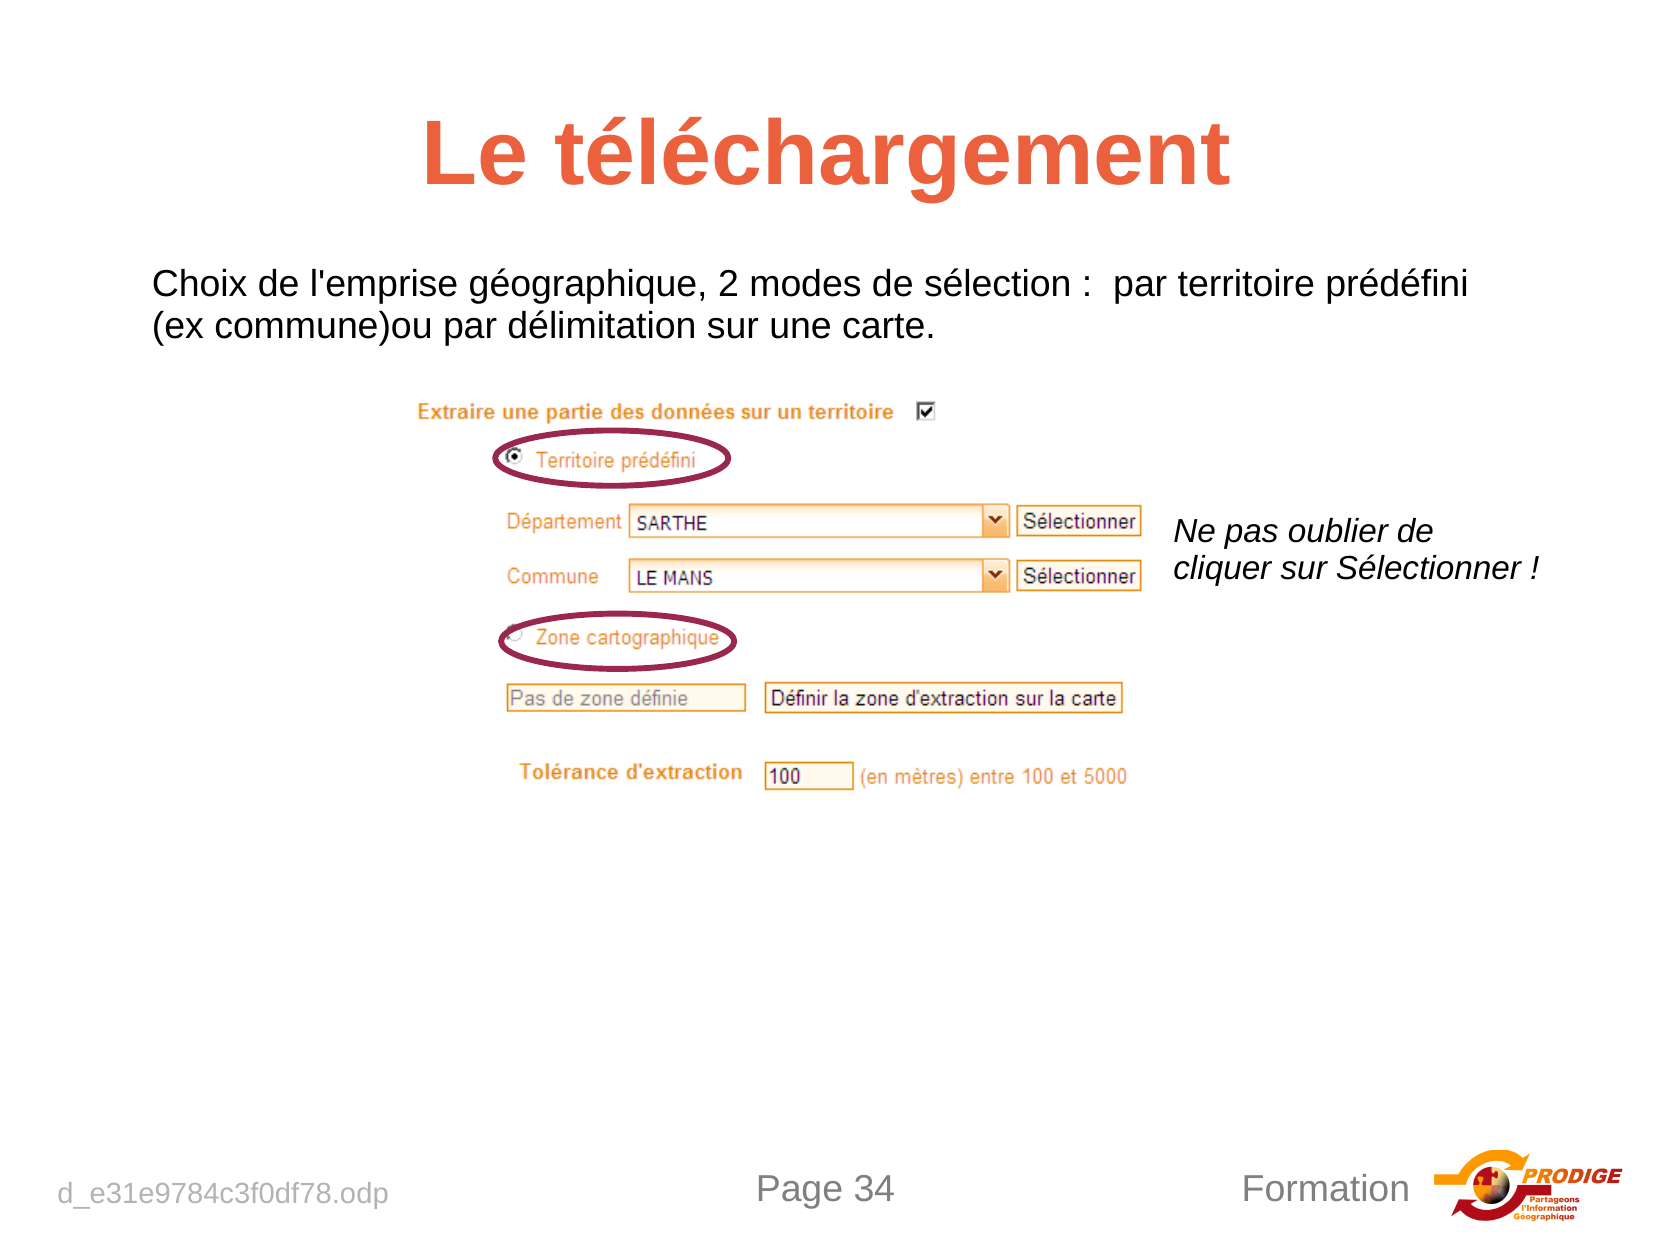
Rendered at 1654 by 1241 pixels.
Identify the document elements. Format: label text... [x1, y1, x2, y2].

text_box Ne pas oublier de cliquer sur Sélectionner ! [1158, 504, 1556, 594]
picture [407, 391, 1184, 820]
picture [1434, 1150, 1623, 1221]
text_box Choix de l'emprise géographique, 2 modes de sélection : par territoire prédéfini (ex commune)ou par délimitation sur une carte. [137, 254, 1505, 354]
title Le téléchargement [82, 56, 1571, 250]
